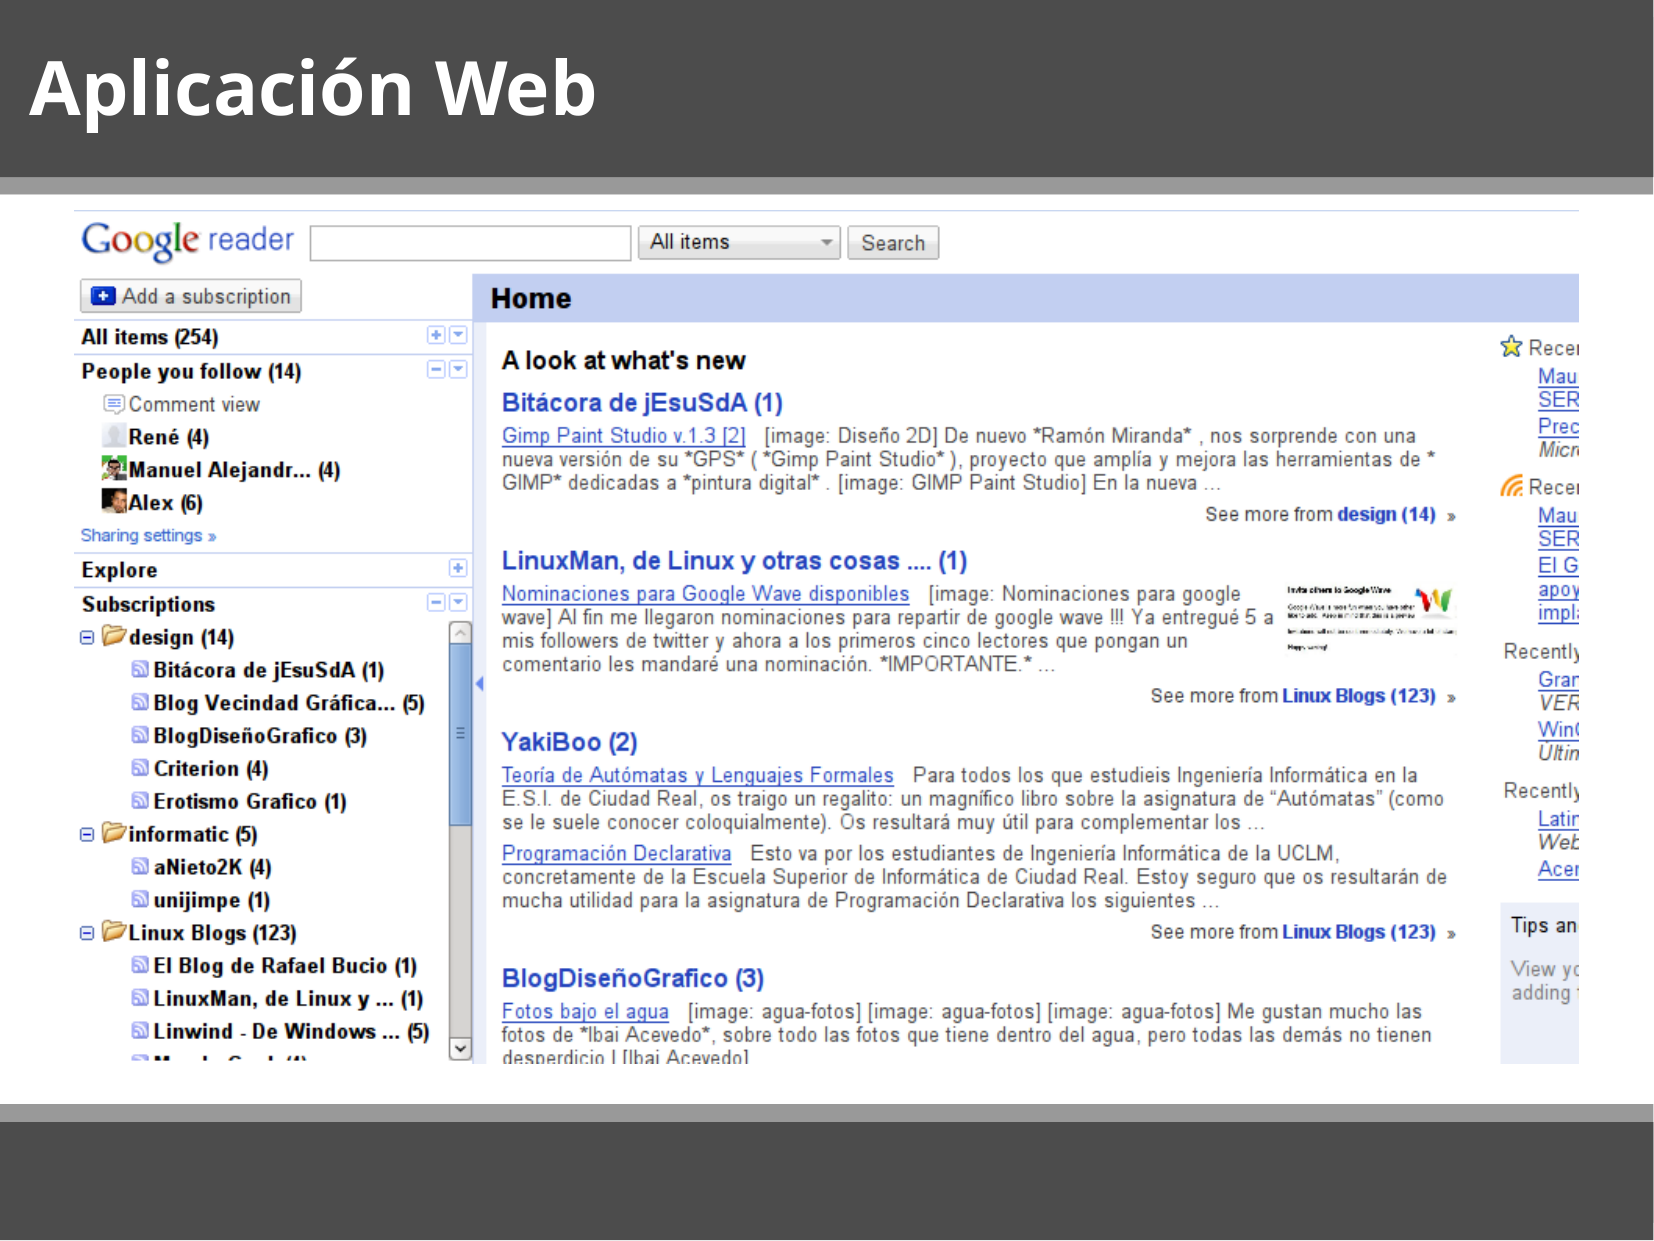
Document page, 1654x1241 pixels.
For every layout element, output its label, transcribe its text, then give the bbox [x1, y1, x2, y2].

title Aplicación Web [29, 15, 1654, 158]
picture [74, 210, 1579, 1064]
